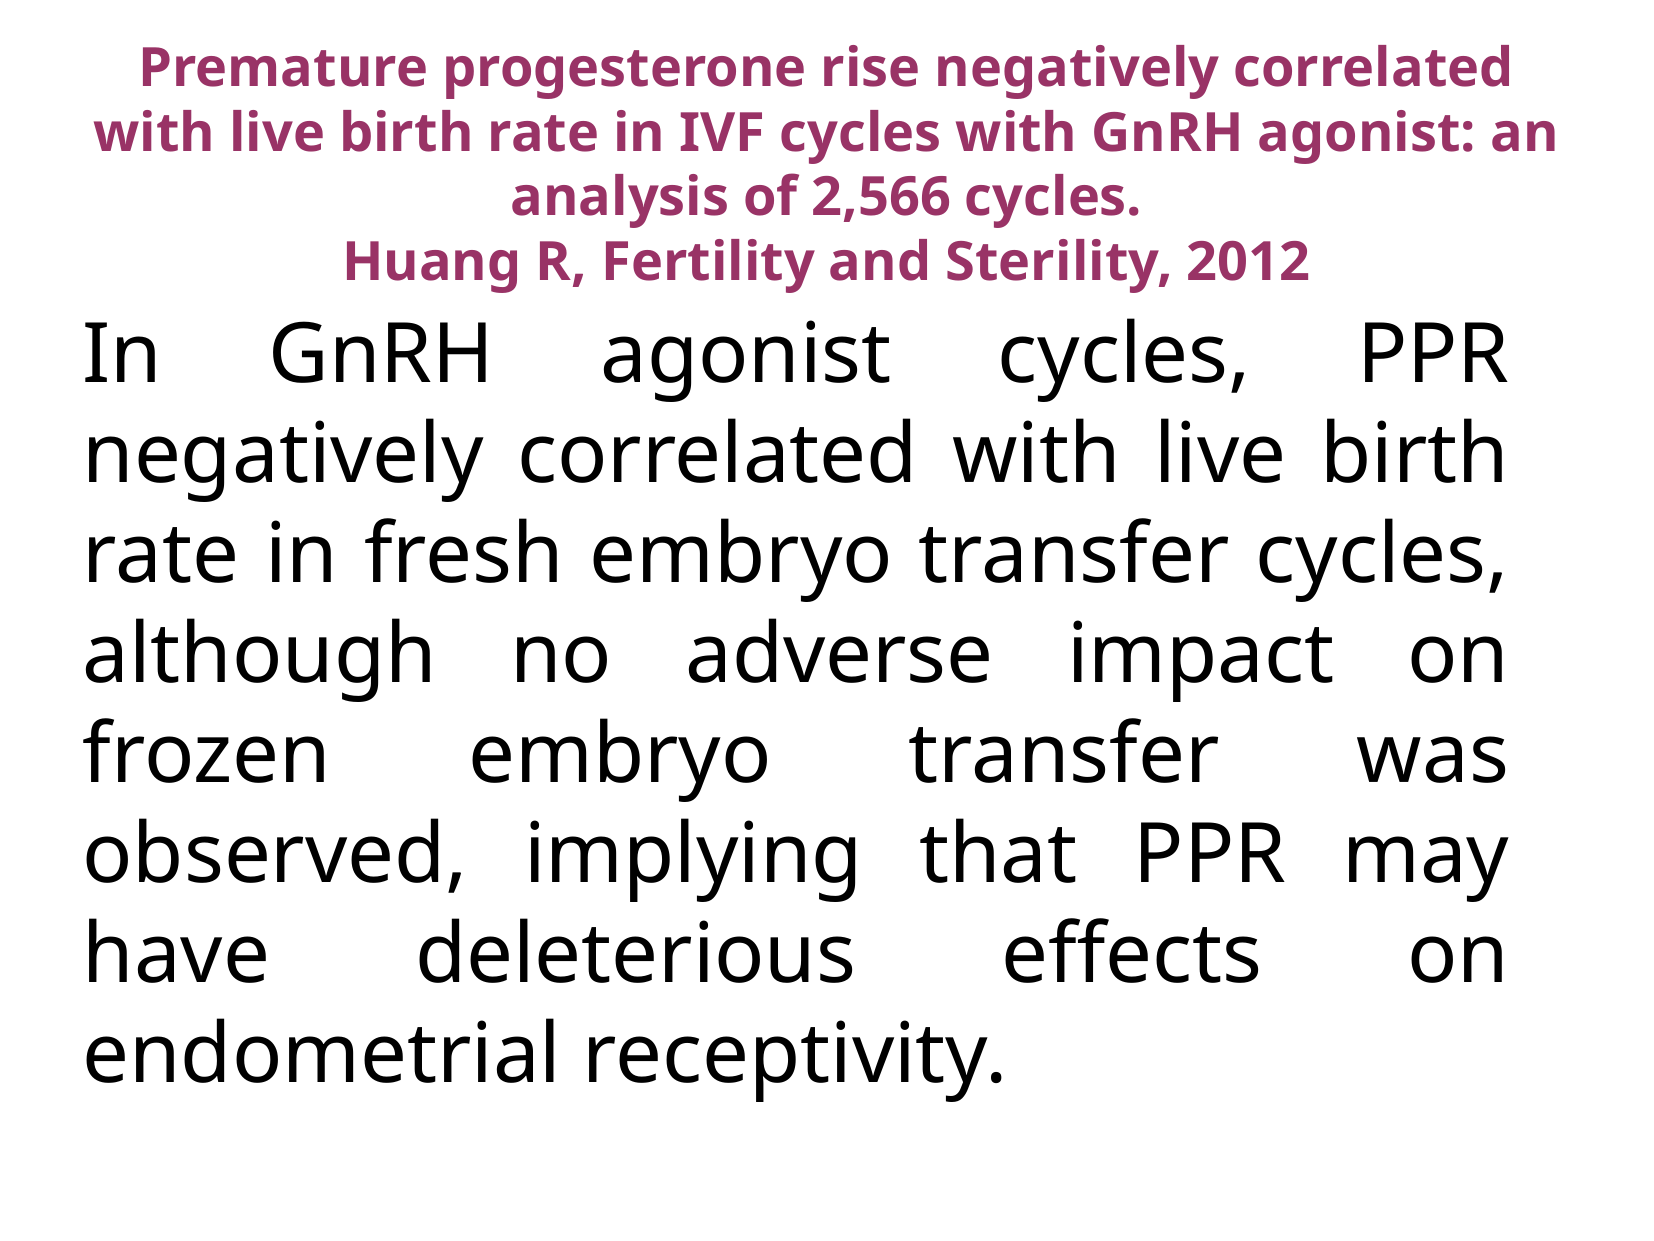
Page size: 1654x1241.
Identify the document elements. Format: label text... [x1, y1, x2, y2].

title Premature progesterone rise negatively correlated with live birth rate in IVF cycles with GnRH agonist: an analysis of 2,566 cycles. Huang R, Fertility and Sterility, 2012 [82, 31, 1571, 275]
subtitle In GnRH agonist cycles, PPR negatively correlated with live birth rate in fresh embryo transfer cycles, although no adverse impact on frozen embryo transfer was observed, implying that PPR may have deleterious effects on endometrial receptivity. [82, 290, 1571, 1109]
